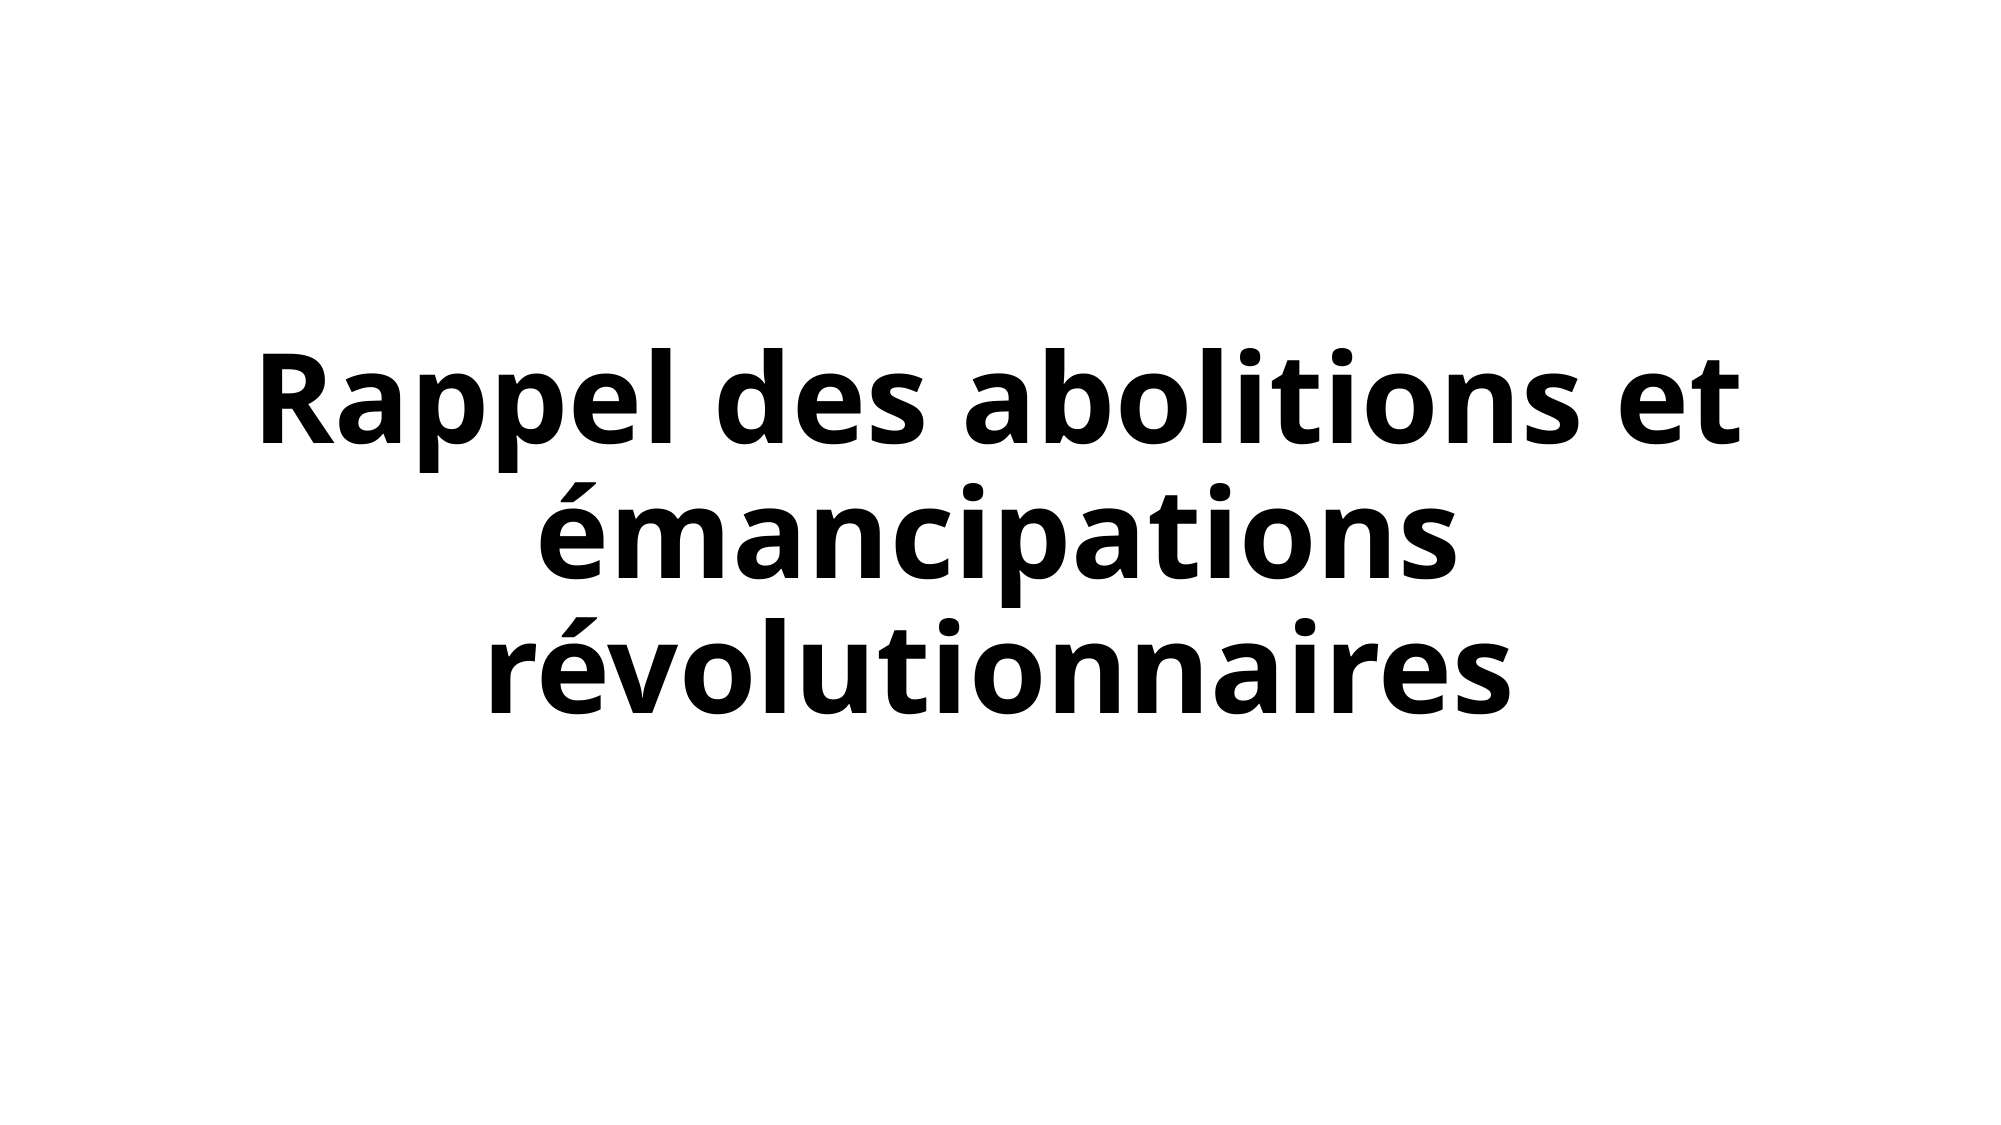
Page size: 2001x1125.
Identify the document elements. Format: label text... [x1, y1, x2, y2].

title Rappel des abolitions et émancipations révolutionnaires [136, 280, 1862, 749]
